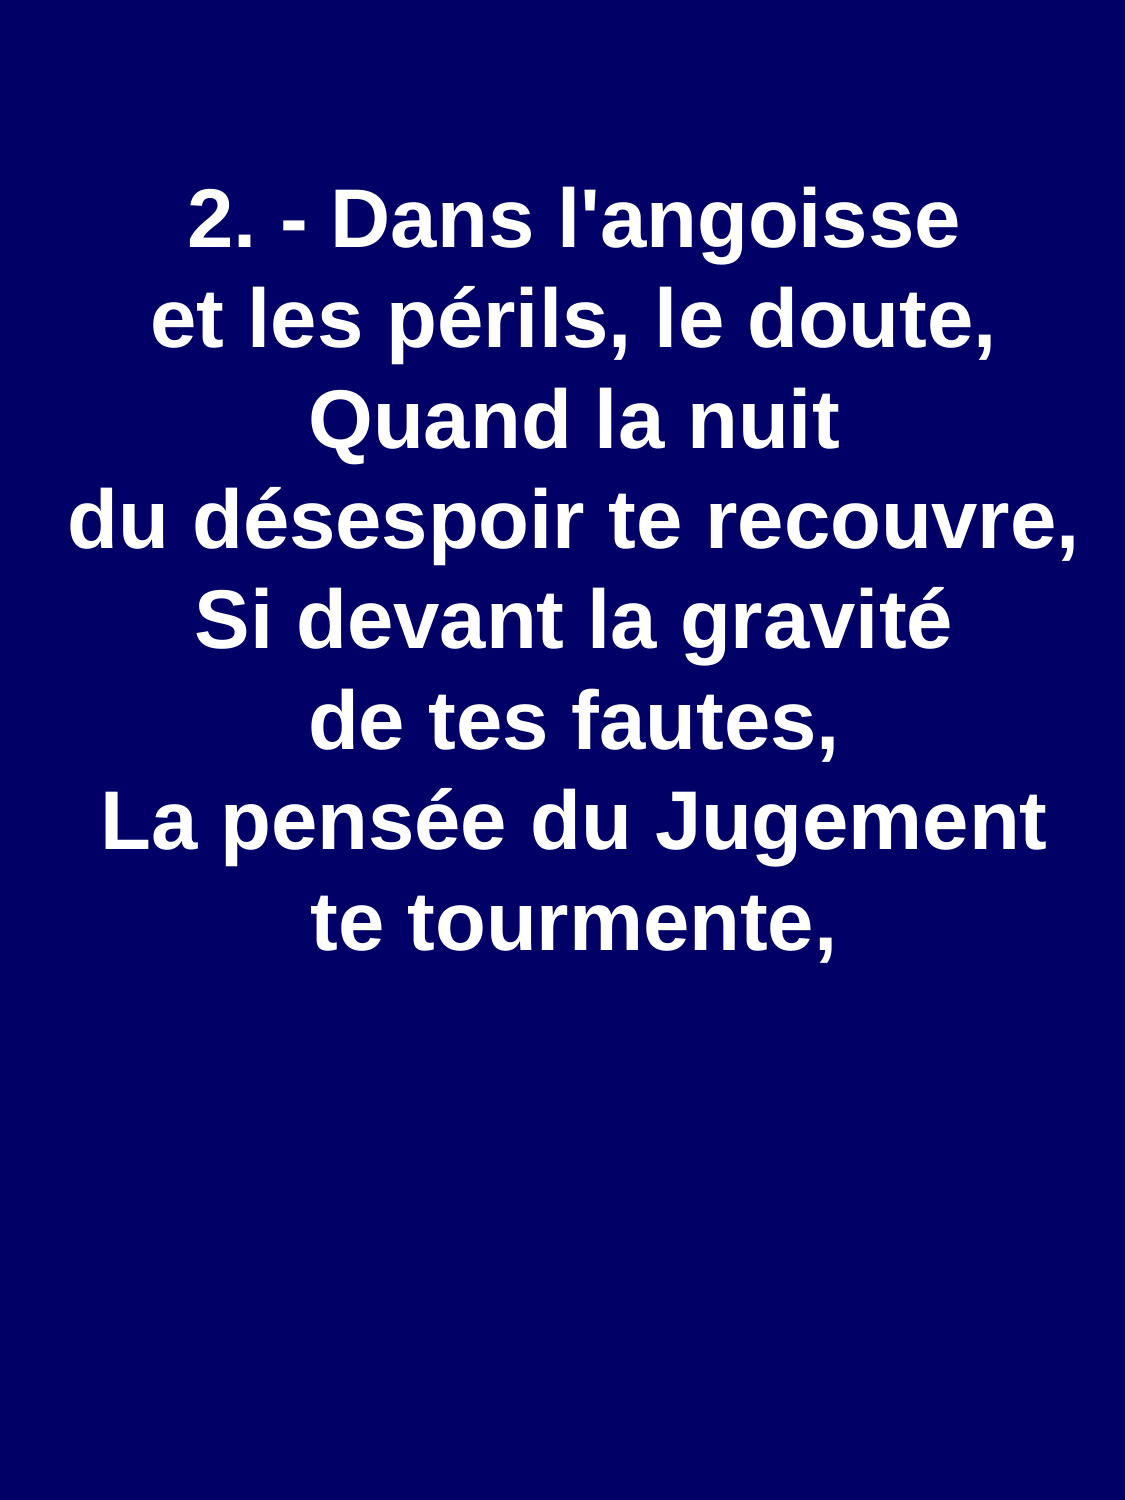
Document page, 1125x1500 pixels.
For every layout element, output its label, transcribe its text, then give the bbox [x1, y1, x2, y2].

text_box 2. - Dans l'angoisse et les périls, le doute, Quand la nuit du désespoir te recouvre, Si devant la gravité de tes fautes, La pensée du Jugement te tourmente, [23, 156, 1125, 1489]
